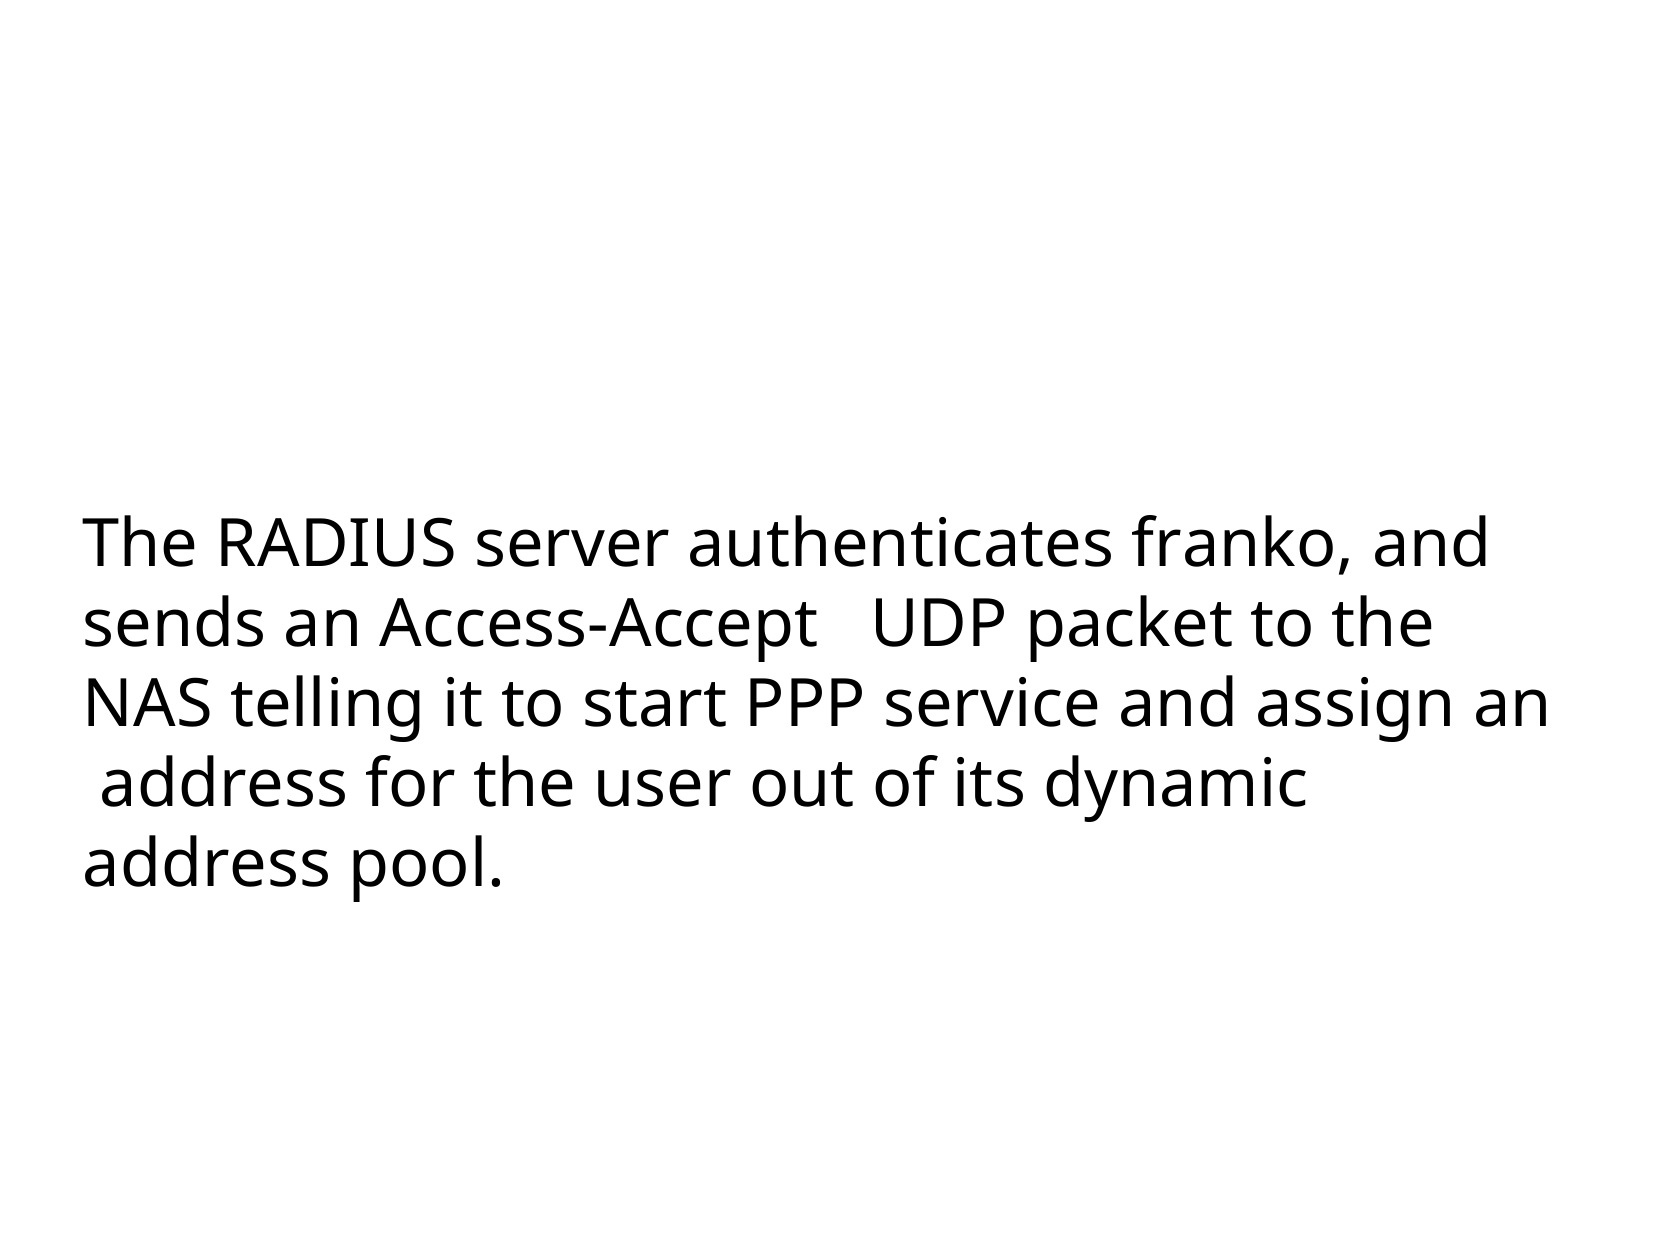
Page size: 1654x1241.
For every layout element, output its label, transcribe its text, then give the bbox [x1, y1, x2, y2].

subtitle The RADIUS server authenticates franko, and sends an Access-Accept UDP packet to the NAS telling it to start PPP service and assign an address for the user out of its dynamic address pool. [82, 297, 1571, 1102]
